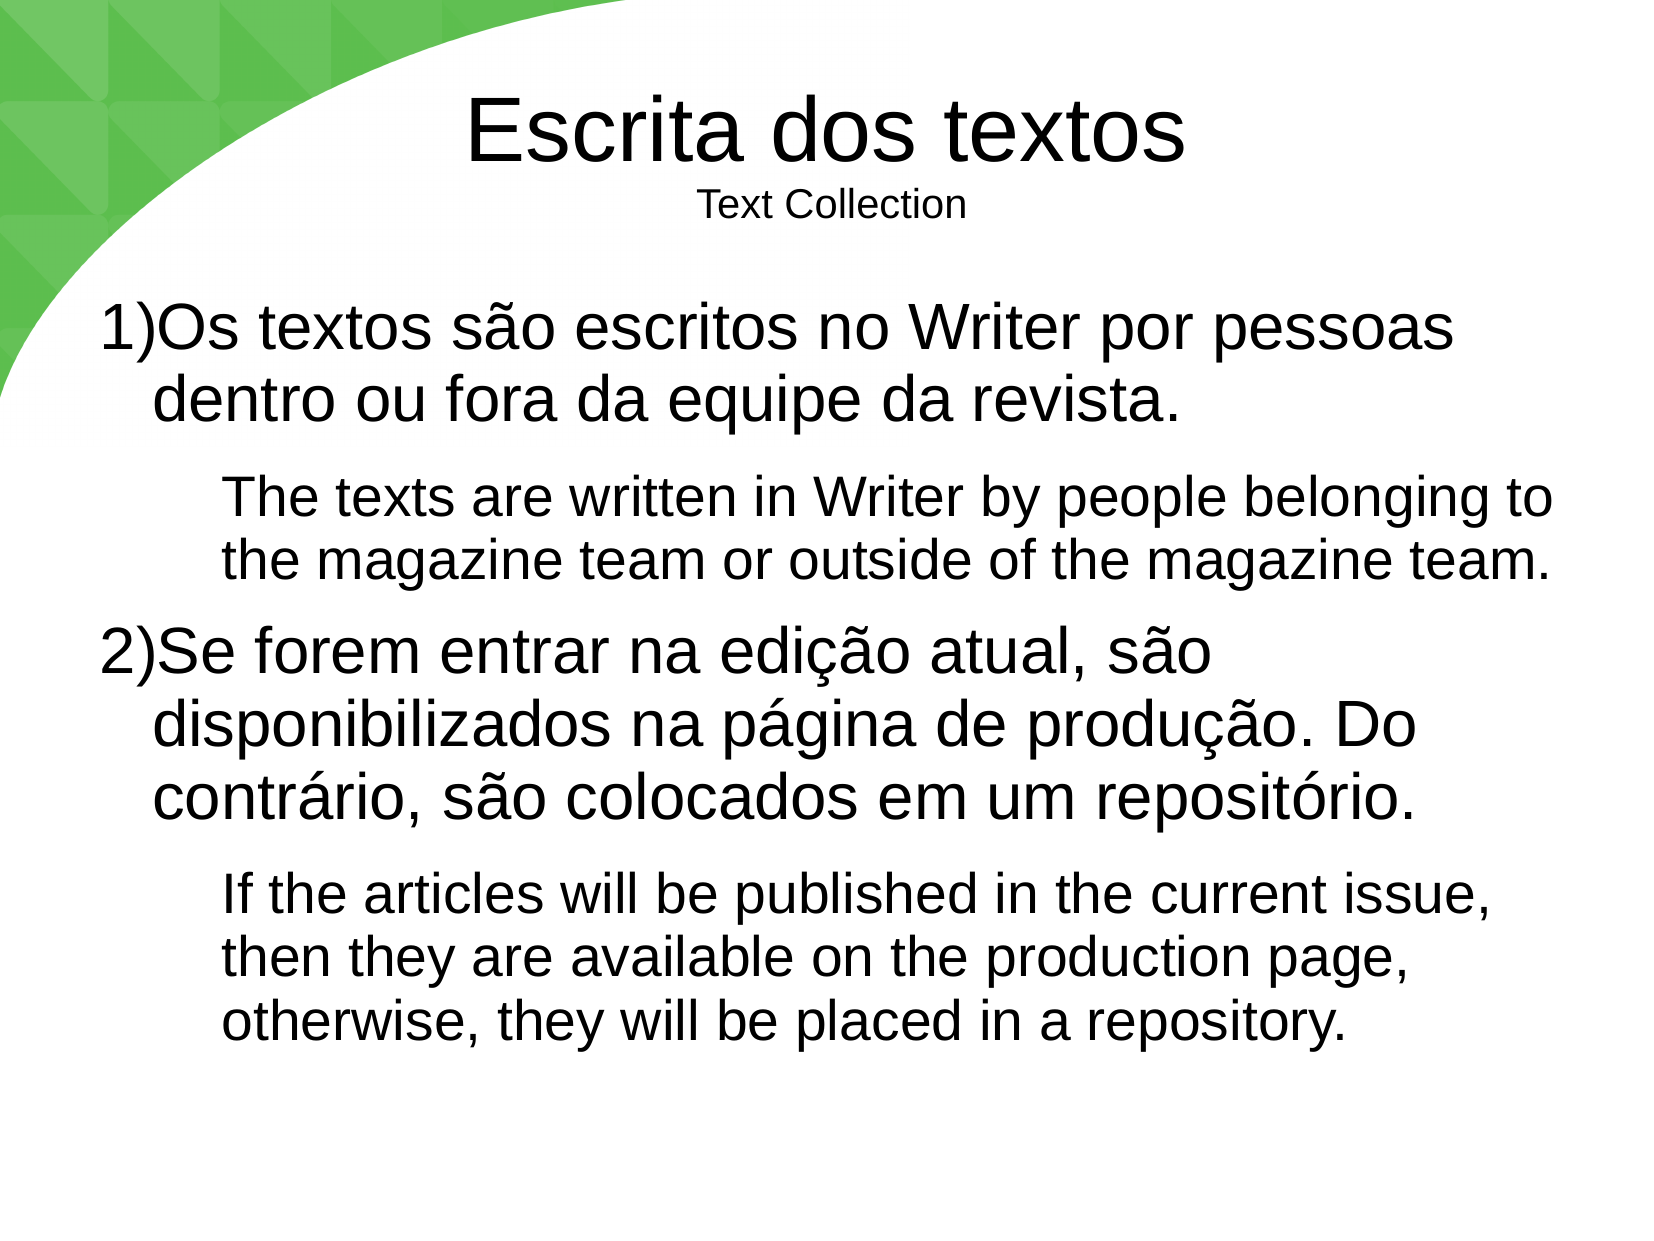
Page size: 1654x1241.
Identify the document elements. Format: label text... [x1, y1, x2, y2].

list Os textos são escritos no Writer por pessoas dentro ou fora da equipe da revista. The texts are written in Writer by people belonging to the magazine team or outside of the magazine team. Se forem entrar na edição atual, são disponibilizados na página de produção. Do contrário, são colocados em um repositório. If the articles will be published in the current issue, then they are available on the production page, otherwise, they will be placed in a repository. [82, 290, 1571, 1109]
title Escrita dos textos Text Collection [82, 49, 1571, 257]
